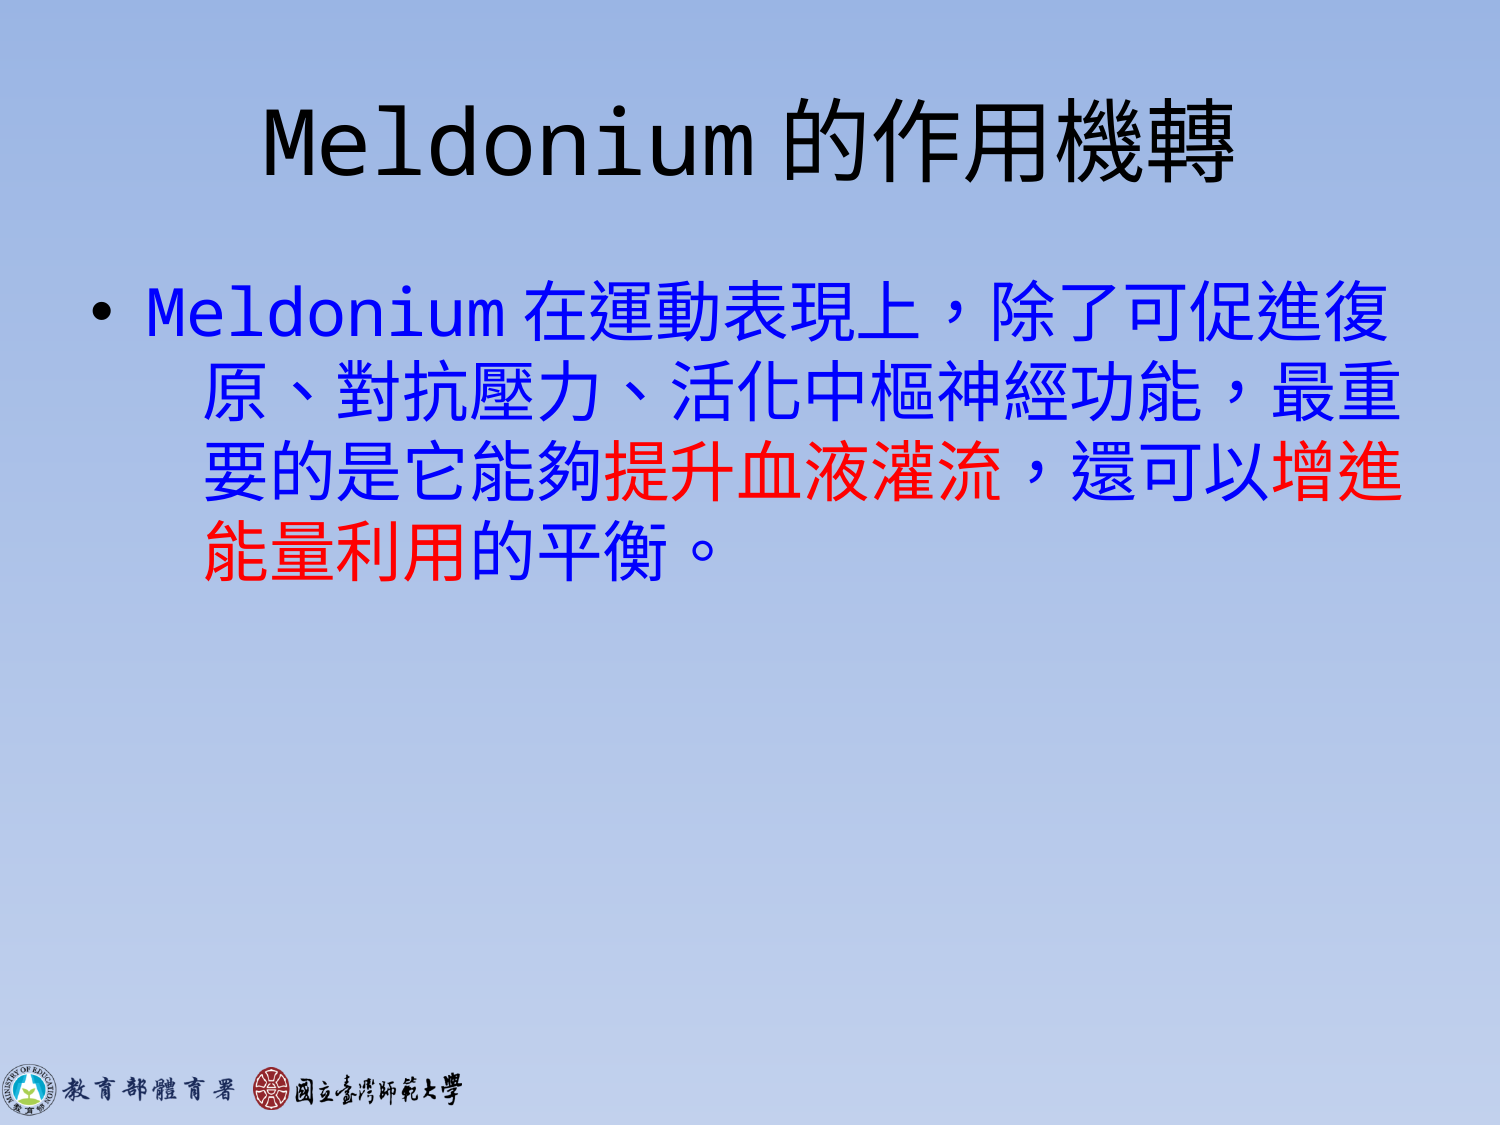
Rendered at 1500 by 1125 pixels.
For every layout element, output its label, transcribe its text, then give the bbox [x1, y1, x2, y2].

title Meldonium的作用機轉 [75, 45, 1426, 233]
list Meldonium在運動表現上，除了可促進復原、對抗壓力、活化中樞神經功能，最重要的是它能夠提升血液灌流，還可以增進能量利用的平衡。 [75, 262, 1426, 1005]
